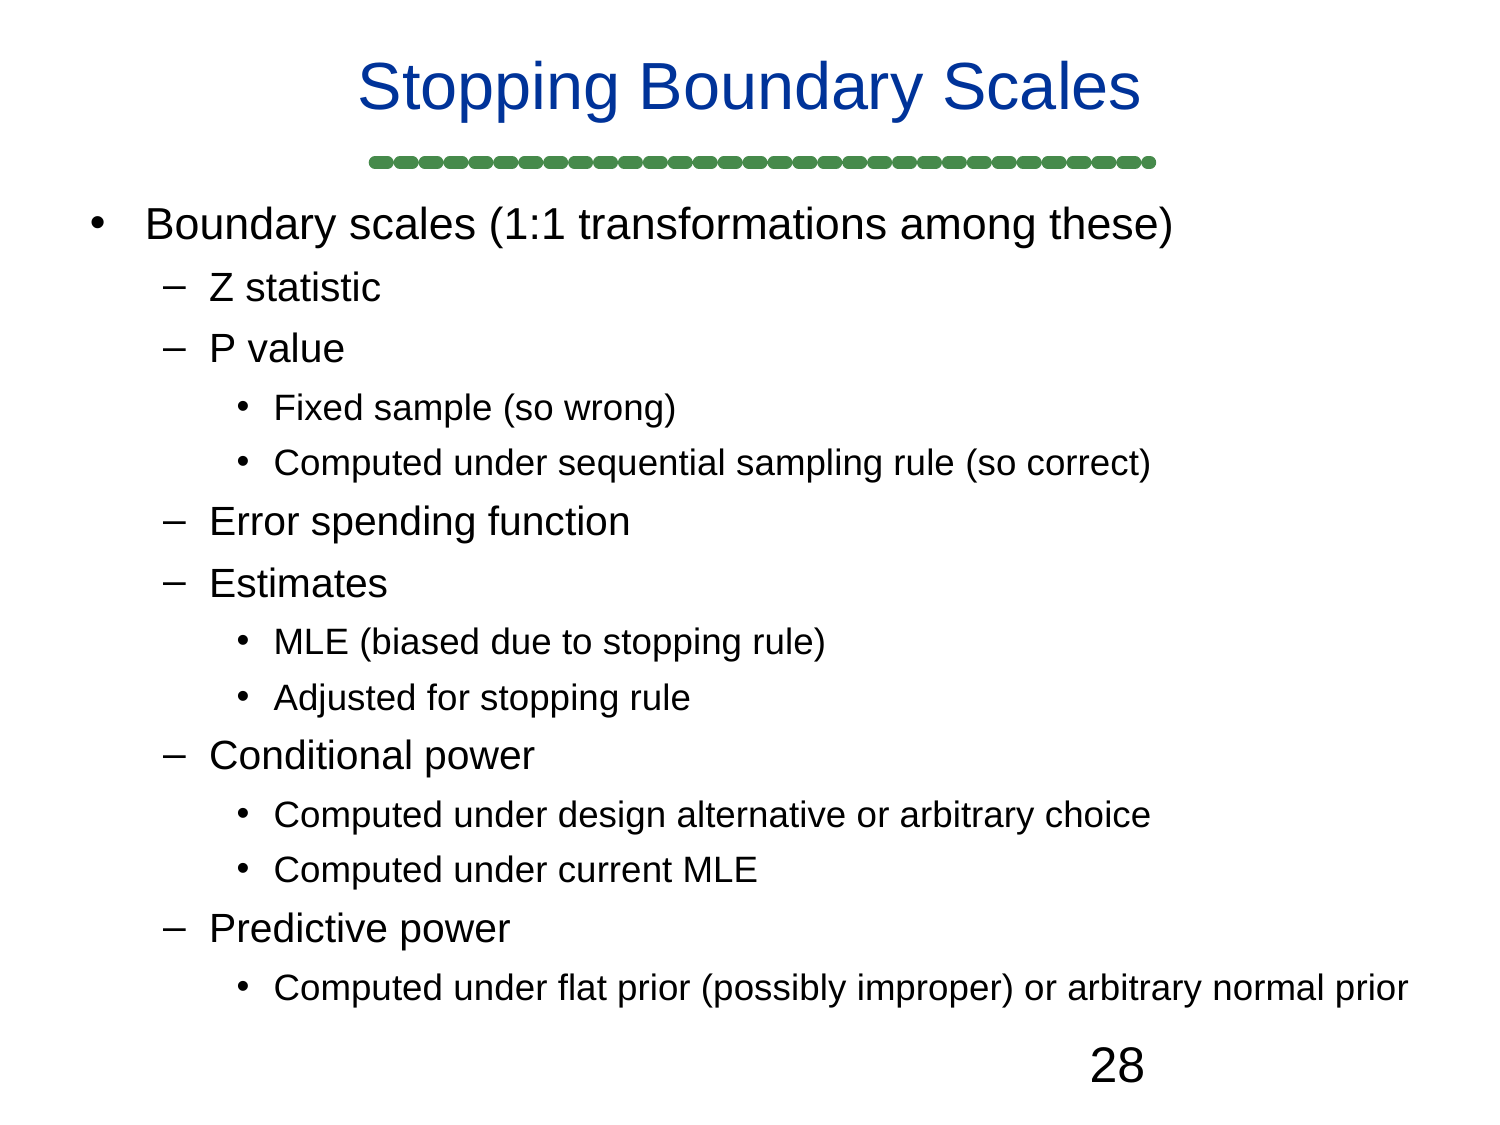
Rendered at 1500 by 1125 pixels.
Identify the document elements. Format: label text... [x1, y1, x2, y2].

title Stopping Boundary Scales [37, 24, 1463, 141]
list Boundary scales (1:1 transformations among these) Z statistic P value Fixed sample (so wrong) Computed under sequential sampling rule (so correct) Error spending function Estimates MLE (biased due to stopping rule) Adjusted for stopping rule Conditional power Computed under design alternative or arbitrary choice Computed under current MLE Predictive power Computed under flat prior (possibly improper) or arbitrary normal prior [75, 187, 1426, 1050]
